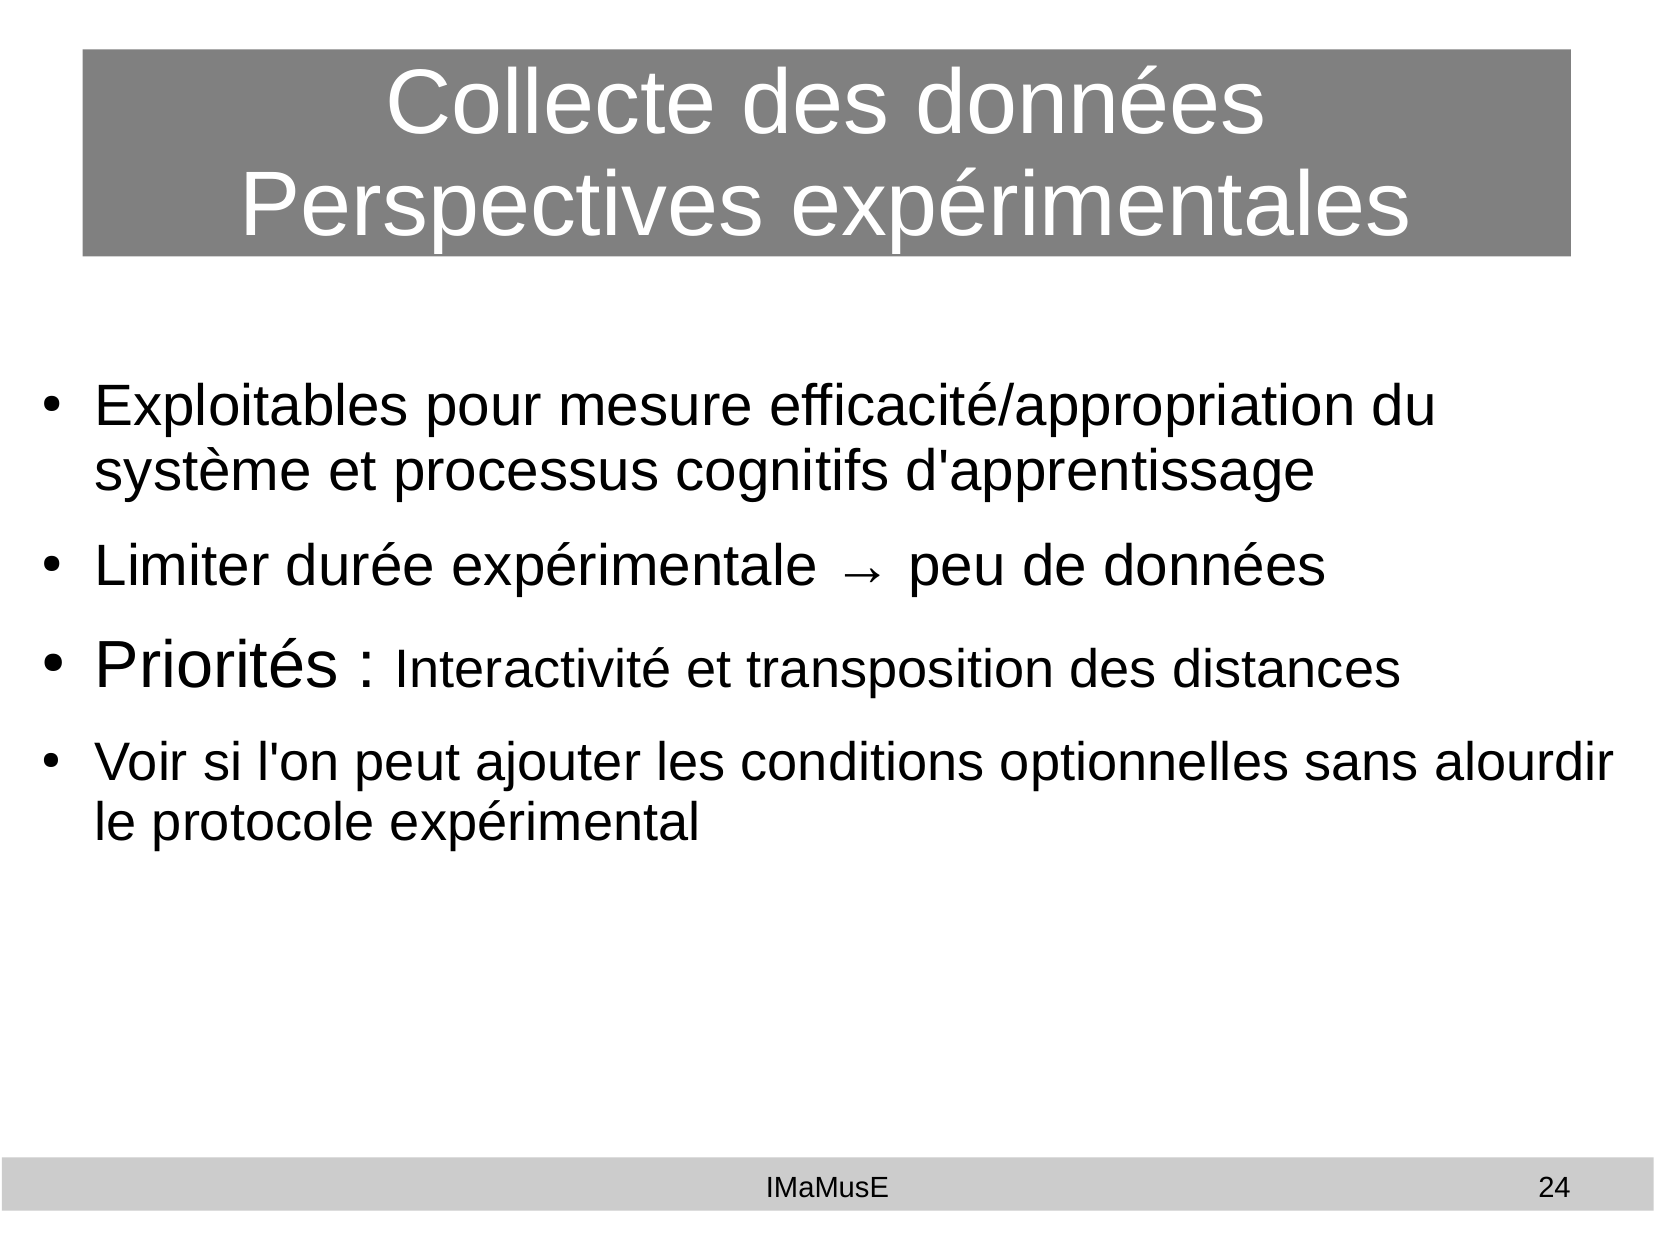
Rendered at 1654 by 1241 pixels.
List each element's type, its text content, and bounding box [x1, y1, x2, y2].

list Exploitables pour mesure efficacité/appropriation du système et processus cognitifs d'apprentissage Limiter durée expérimentale → peu de données Priorités : Interactivité et transposition des distances Voir si l'on peut ajouter les conditions optionnelles sans alourdir le protocole expérimental [23, 372, 1619, 1093]
title Collecte des données Perspectives expérimentales [82, 49, 1571, 257]
